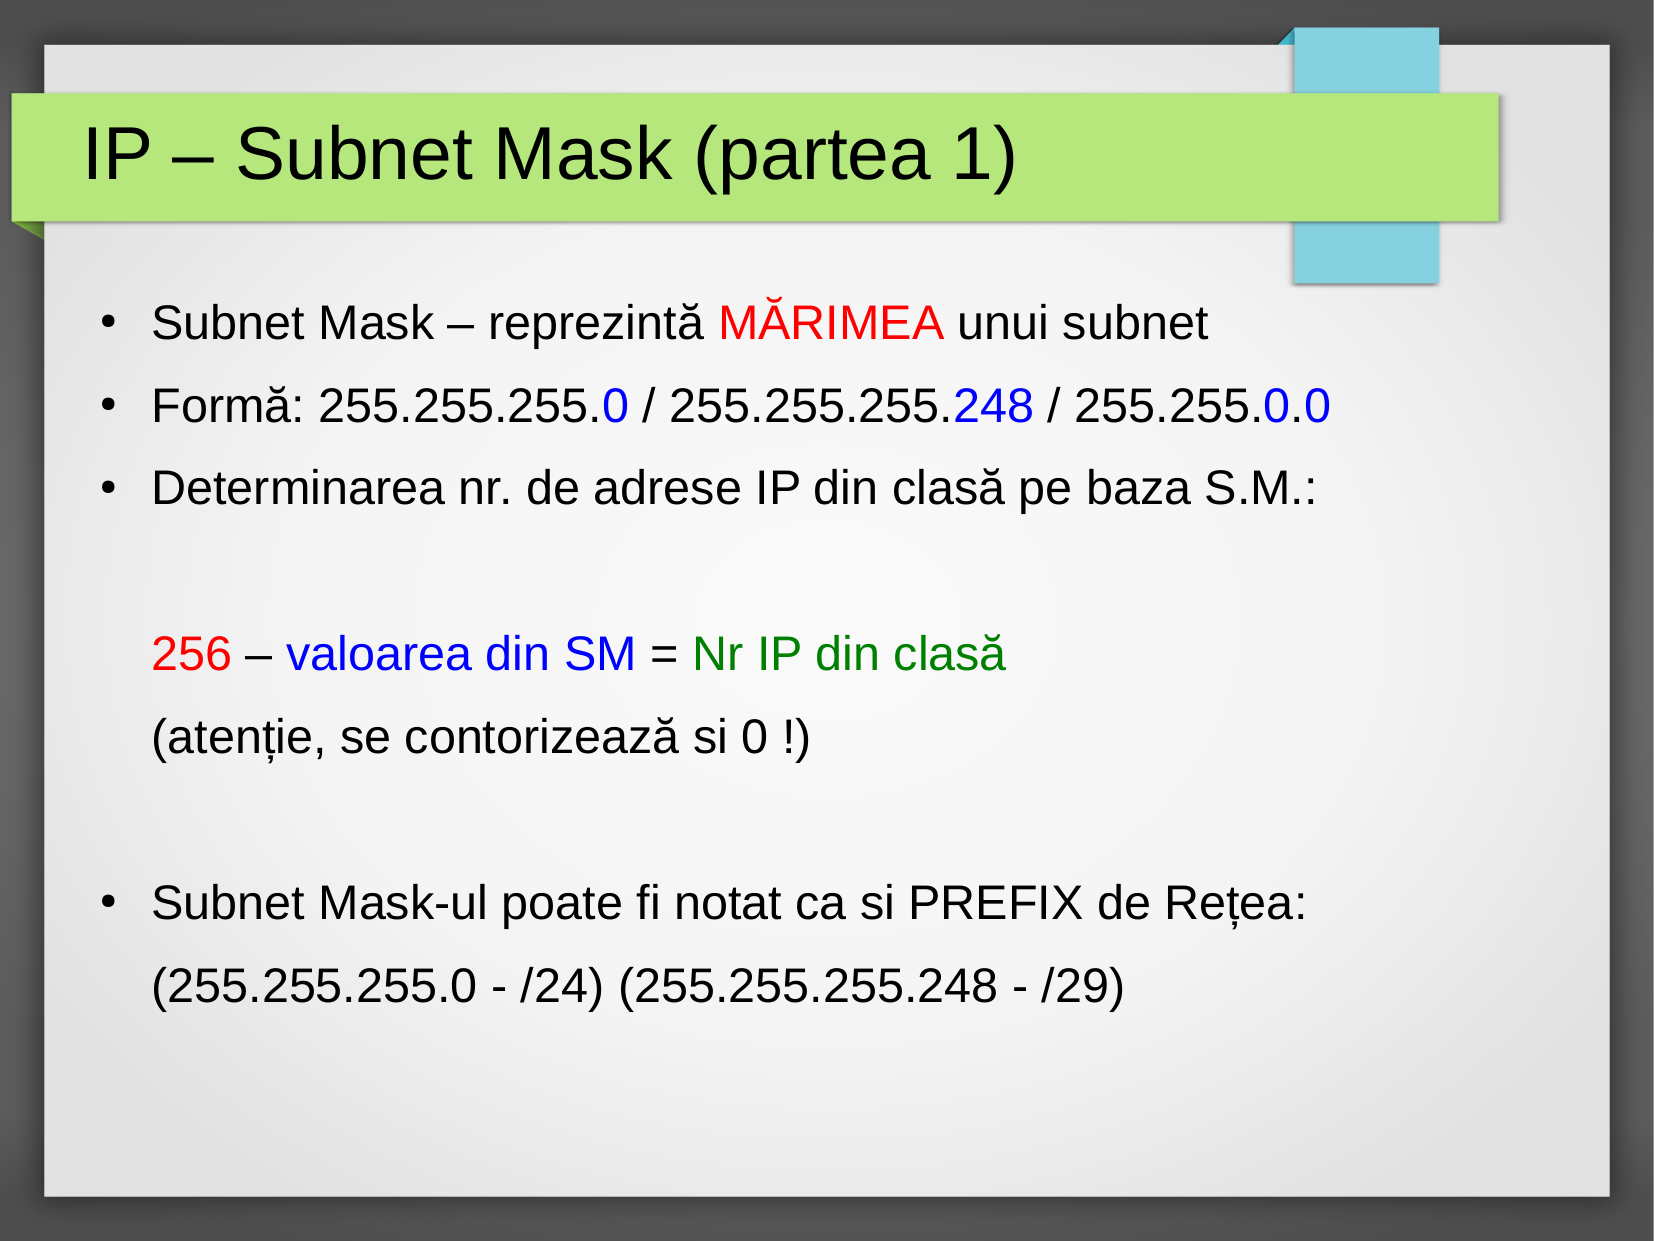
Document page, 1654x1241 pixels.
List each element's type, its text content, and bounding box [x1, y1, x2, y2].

title IP – Subnet Mask (partea 1) [82, 94, 1264, 213]
picture [0, 0, 1654, 1241]
list Subnet Mask – reprezintă MĂRIMEA unui subnet Formă: 255.255.255.0 / 255.255.255.248 / 255.255.0.0 Determinarea nr. de adrese IP din clasă pe baza S.M.: 256 – valoarea din SM = Nr IP din clasă (atenție, se contorizează si 0 !) Subnet Mask-ul poate fi notat ca si PREFIX de Rețea: (255.255.255.0 - /24) (255.255.255.248 - /29) [82, 295, 1571, 1015]
